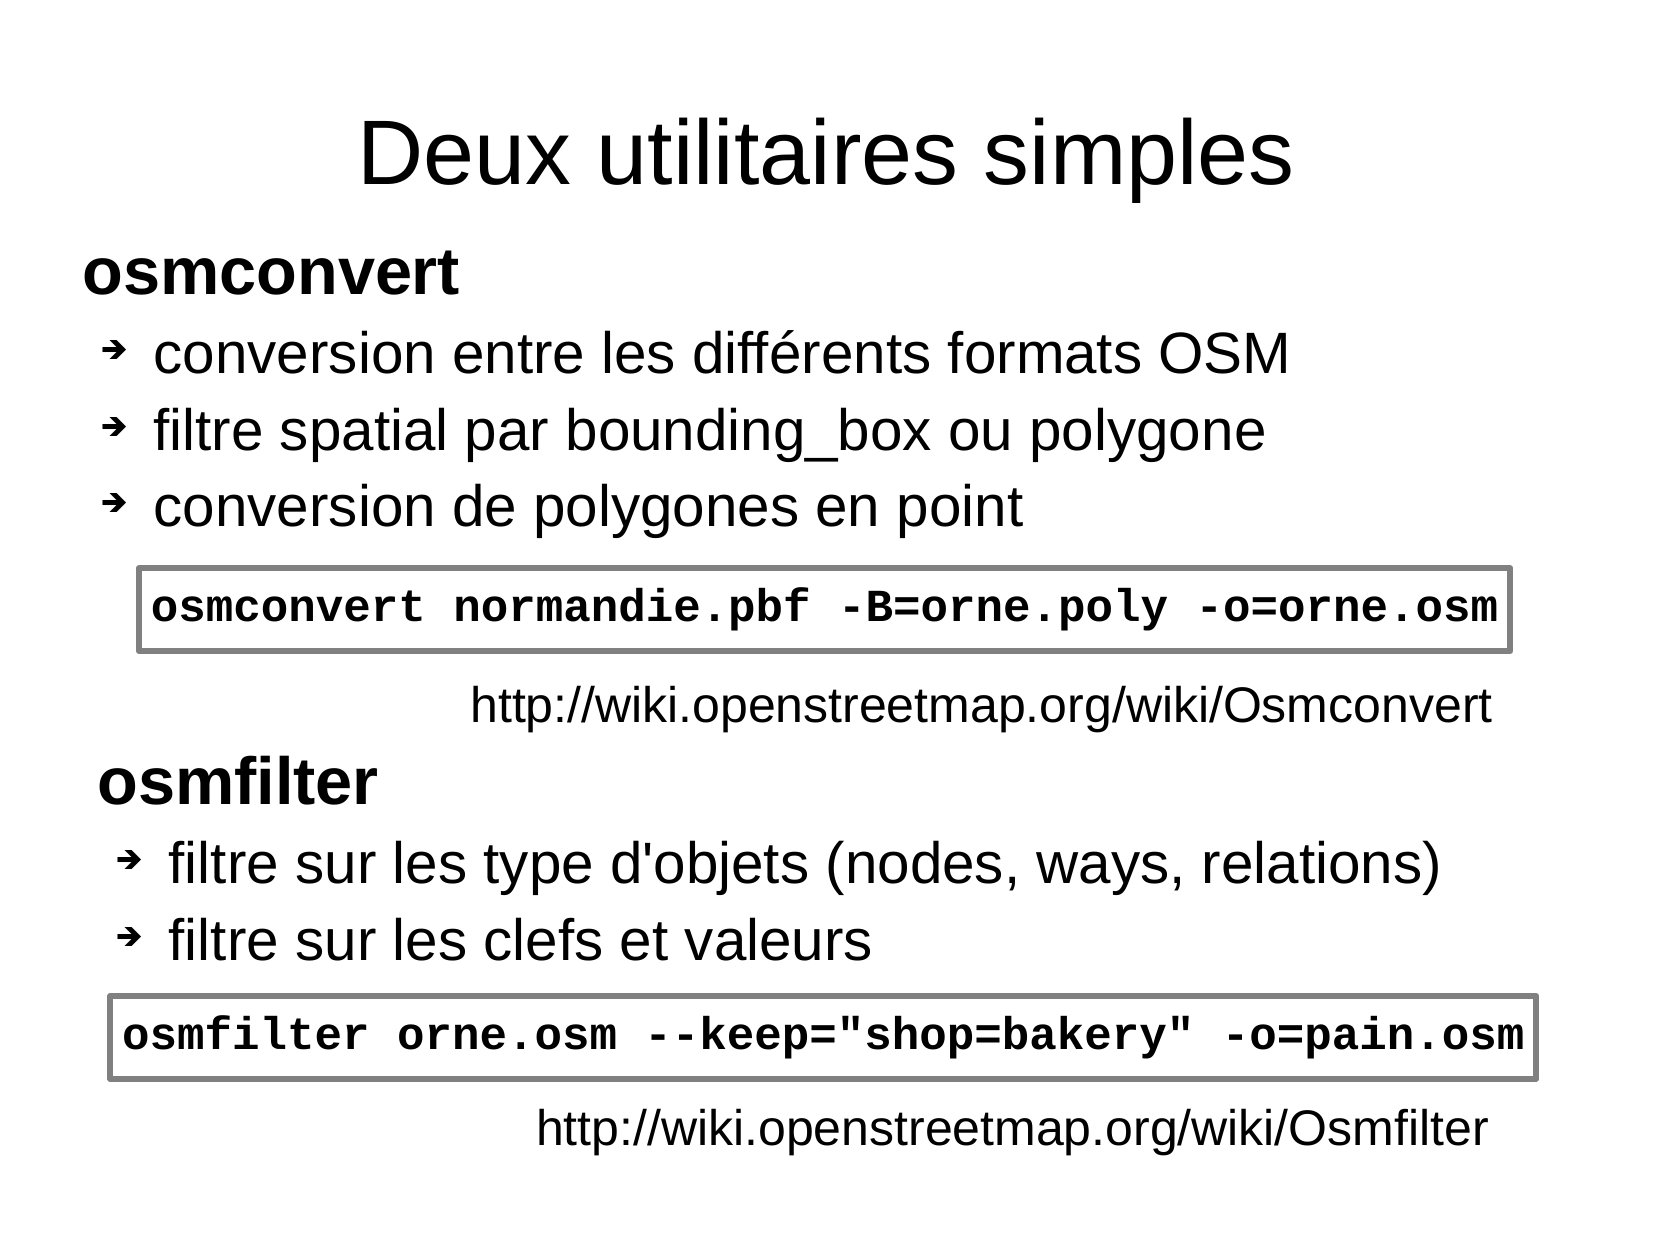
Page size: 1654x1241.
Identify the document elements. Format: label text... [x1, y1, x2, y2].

text_box http://wiki.openstreetmap.org/wiki/Osmfilter [521, 1092, 1540, 1173]
list osmconvert conversion entre les différents formats OSM filtre spatial par bounding_box ou polygone conversion de polygones en point [82, 233, 1571, 560]
title Deux utilitaires simples [82, 49, 1571, 233]
text_box http://wiki.openstreetmap.org/wiki/Osmconvert [455, 670, 1518, 744]
list osmfilter filtre sur les type d'objets (nodes, ways, relations) filtre sur les clefs et valeurs [97, 743, 1586, 983]
text_box osmfilter orne.osm --keep="shop=bakery" -o=pain.osm [110, 995, 1537, 1079]
text_box osmconvert normandie.pbf -B=orne.poly -o=orne.osm [138, 568, 1511, 652]
